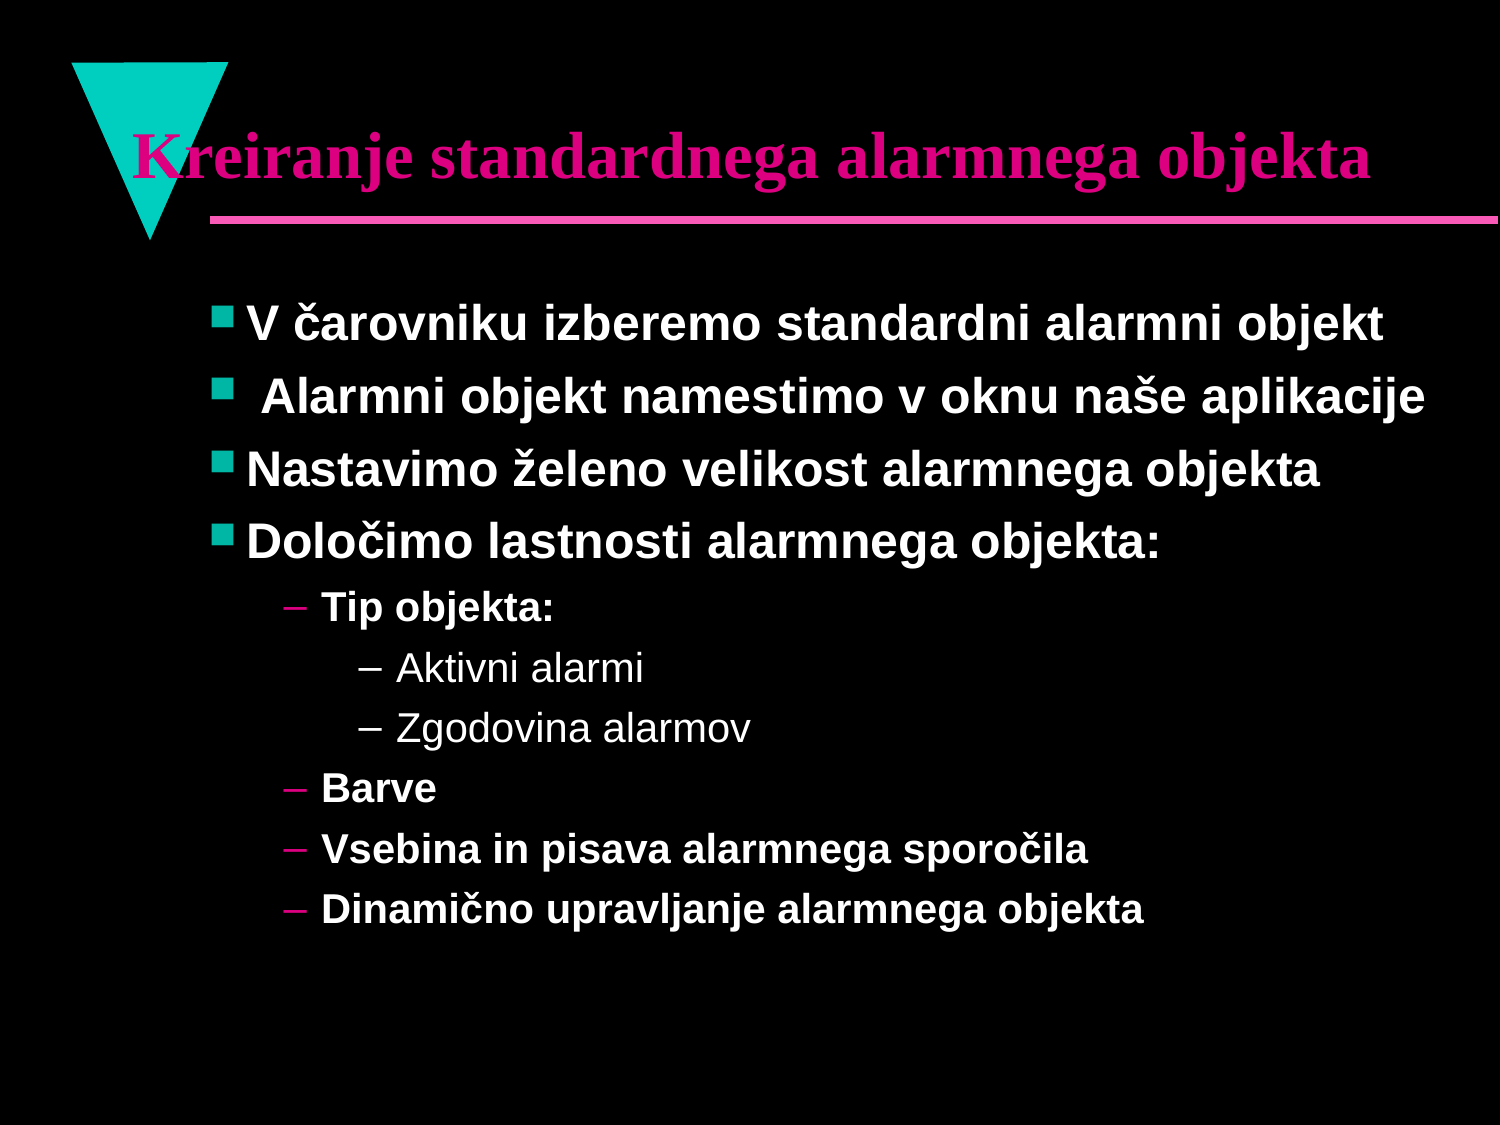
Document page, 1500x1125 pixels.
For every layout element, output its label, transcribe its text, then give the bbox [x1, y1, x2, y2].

list V čarovniku izberemo standardni alarmni objekt Alarmni objekt namestimo v oknu naše aplikacije Nastavimo želeno velikost alarmnega objekta Določimo lastnosti alarmnega objekta: Tip objekta: Aktivni alarmi Zgodovina alarmov Barve Vsebina in pisava alarmnega sporočila Dinamično upravljanje alarmnega objekta [118, 289, 1500, 963]
title Kreiranje standardnega alarmnega objekta [117, 63, 1500, 251]
